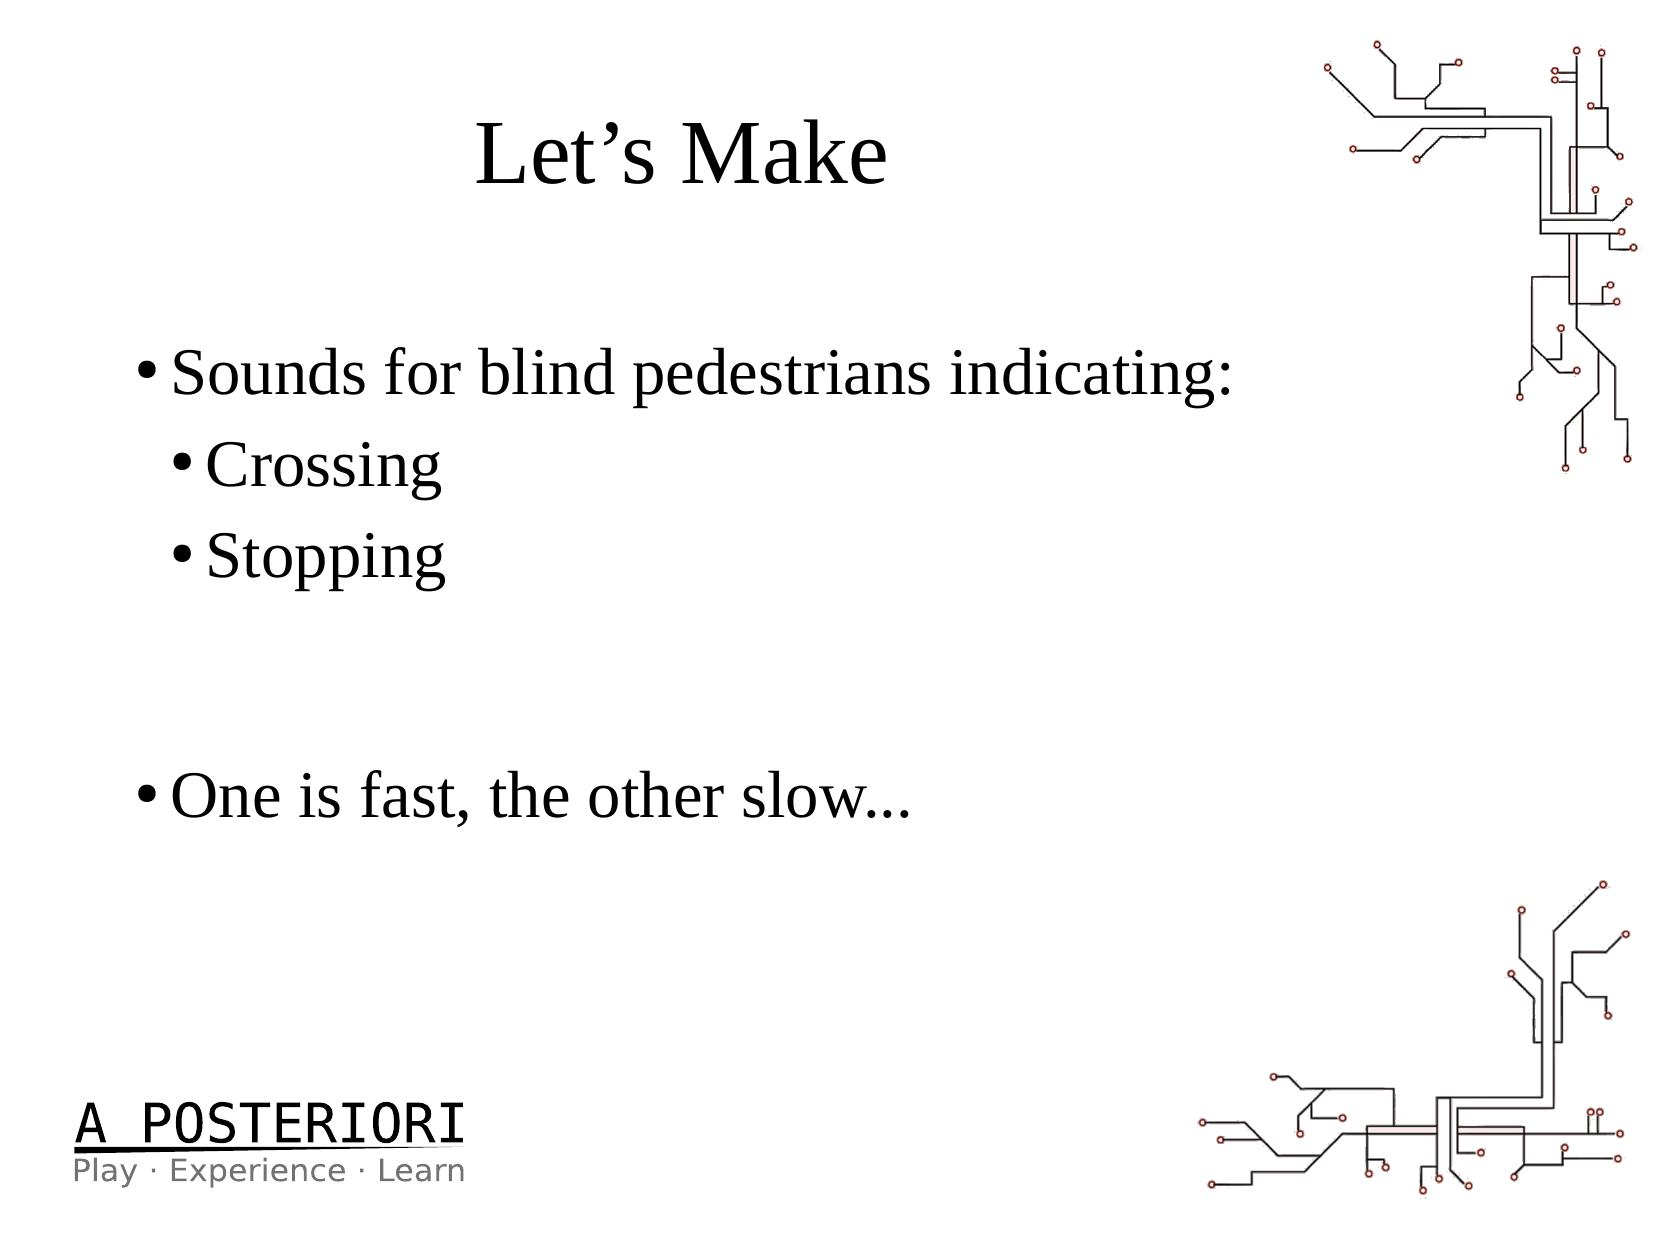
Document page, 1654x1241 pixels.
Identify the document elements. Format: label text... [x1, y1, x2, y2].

title Let’s Make [70, 49, 1294, 257]
subtitle Sounds for blind pedestrians indicating: Crossing Stopping One is fast, the other slow... [135, 334, 1404, 1070]
picture [73, 1101, 466, 1189]
picture [1175, 862, 1636, 1201]
picture [1305, 35, 1643, 496]
